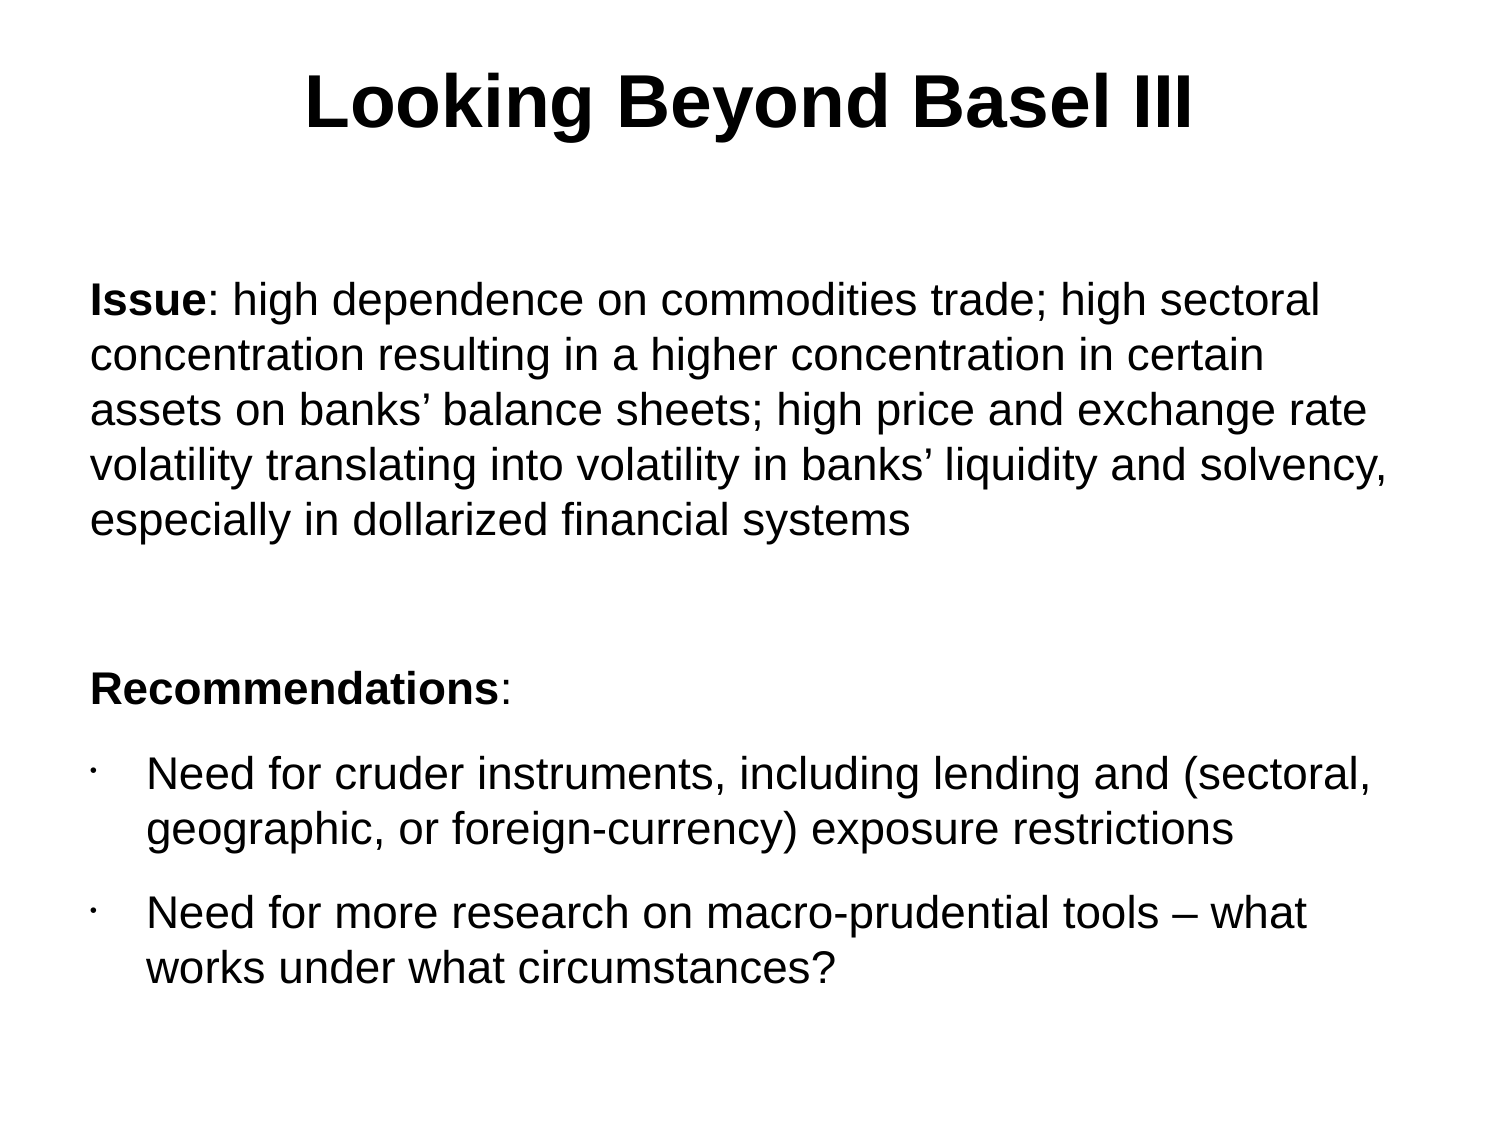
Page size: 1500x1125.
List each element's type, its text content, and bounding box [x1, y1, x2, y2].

list Issue: high dependence on commodities trade; high sectoral concentration resulting in a higher concentration in certain assets on banks’ balance sheets; high price and exchange rate volatility translating into volatility in banks’ liquidity and solvency, especially in dollarized financial systems Recommendations: Need for cruder instruments, including lending and (sectoral, geographic, or foreign-currency) exposure restrictions Need for more research on macro-prudential tools – what works under what circumstances? [75, 262, 1425, 1005]
title Looking Beyond Basel III [75, 45, 1425, 233]
